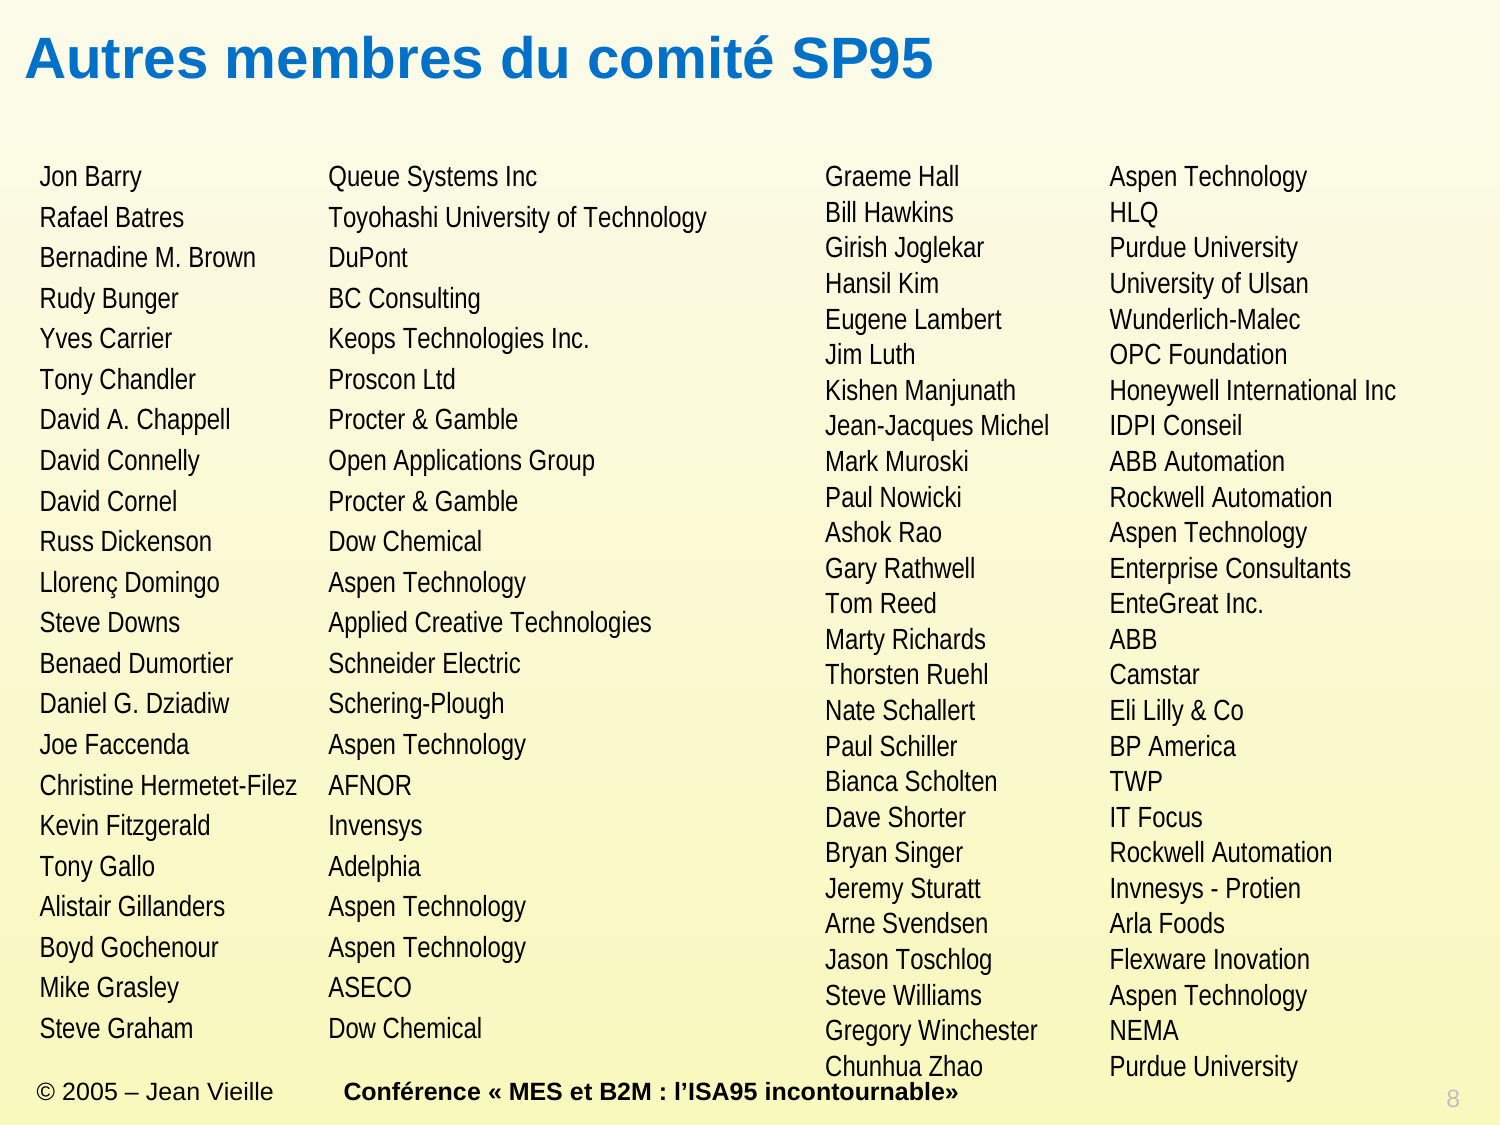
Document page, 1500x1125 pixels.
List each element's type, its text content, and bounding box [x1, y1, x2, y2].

text_box Purdue University [1094, 1039, 1500, 1075]
text_box Flexware Inovation [1094, 932, 1500, 968]
text_box Boyd Gochenour [24, 920, 313, 960]
text_box Eli Lilly & Co [1094, 683, 1500, 719]
text_box Daniel G. Dziadiw [24, 677, 313, 717]
text_box Bianca Scholten [810, 754, 1094, 790]
text_box ABB [1094, 612, 1500, 648]
text_box Hansil Kim [810, 256, 1094, 292]
text_box BP America [1094, 719, 1500, 754]
text_box Christine Hermetet-Filez [24, 758, 313, 798]
text_box Dave Shorter [810, 790, 1094, 825]
text_box Aspen Technology [313, 879, 725, 920]
text_box Steve Downs [24, 595, 313, 636]
text_box Bill Hawkins [810, 185, 1094, 221]
text_box Enterprise Consultants [1094, 541, 1500, 576]
text_box David A. Chappell [24, 393, 313, 433]
text_box Mark Muroski [810, 434, 1094, 470]
text_box Paul Nowicki [810, 470, 1094, 505]
text_box Llorenç Domingo [24, 555, 313, 595]
text_box Schering-Plough [313, 677, 725, 717]
text_box Jeremy Sturatt [810, 861, 1094, 897]
text_box IT Focus [1094, 790, 1500, 825]
text_box Invnesys - Protien [1094, 861, 1500, 897]
text_box Camstar [1094, 648, 1500, 683]
text_box Jim Luth [810, 327, 1094, 363]
text_box Bernadine M. Brown [24, 231, 313, 271]
text_box Mike Grasley [24, 960, 313, 1001]
text_box Wunderlich-Malec [1094, 292, 1500, 327]
text_box Rudy Bunger [24, 271, 313, 312]
text_box David Connelly [24, 433, 313, 474]
text_box Tony Chandler [24, 352, 313, 393]
text_box Thorsten Ruehl [810, 648, 1094, 683]
text_box Aspen Technology [1094, 505, 1500, 541]
text_box Purdue University [1094, 221, 1500, 256]
text_box Arne Svendsen [810, 897, 1094, 932]
text_box Toyohashi University of Technology [313, 190, 725, 231]
text_box NEMA [1113, 1024, 1121, 1039]
text_box Aspen Technology [313, 555, 725, 595]
text_box Gary Rathwell [810, 541, 1094, 576]
text_box Aspen Technology [313, 920, 725, 960]
text_box Rockwell Automation [1094, 825, 1500, 861]
text_box HLQ [1142, 204, 1154, 220]
text_box Invensys [313, 798, 725, 839]
text_box HLQ [1094, 185, 1500, 221]
text_box Joe Faccenda [24, 717, 313, 758]
text_box Arla Foods [1094, 897, 1500, 932]
text_box Keops Technologies Inc. [313, 312, 725, 352]
text_box Russ Dickenson [24, 514, 313, 555]
text_box Dow Chemical [313, 514, 725, 555]
text_box Gregory Winchester [810, 1003, 1094, 1039]
text_box HLQ [1113, 213, 1122, 221]
text_box Aspen Technology [1094, 968, 1500, 1003]
text_box Benaed Dumortier [24, 636, 313, 677]
text_box Dow Chemical [313, 1001, 725, 1042]
text_box NEMA [1094, 1003, 1500, 1039]
text_box Applied Creative Technologies [313, 595, 725, 636]
text_box Procter & Gamble [313, 474, 725, 514]
text_box Rockwell Automation [1094, 470, 1500, 505]
text_box Aspen Technology [1094, 149, 1500, 185]
text_box ABB Automation [1094, 434, 1500, 470]
text_box Bryan Singer [810, 825, 1094, 861]
text_box DuPont [313, 231, 725, 271]
text_box Yves Carrier [24, 312, 313, 352]
text_box Chunhua Zhao [810, 1039, 1094, 1075]
text_box Honeywell International Inc [1094, 363, 1500, 399]
text_box Jean-Jacques Michel [810, 399, 1094, 434]
text_box Girish Joglekar [810, 221, 1094, 256]
text_box TWP [1132, 775, 1139, 790]
text_box Queue Systems Inc [313, 149, 725, 190]
text_box Jon Barry [24, 149, 313, 190]
text_box University of Ulsan [1094, 256, 1500, 292]
text_box Jason Toschlog [810, 932, 1094, 968]
text_box Kevin Fitzgerald [24, 798, 313, 839]
text_box Schneider Electric [313, 636, 725, 677]
text_box Aspen Technology [313, 717, 725, 758]
text_box Procter & Gamble [313, 393, 725, 433]
text_box Steve Williams [810, 968, 1094, 1003]
text_box Tony Gallo [24, 839, 313, 879]
text_box Kishen Manjunath [810, 363, 1094, 399]
text_box Proscon Ltd [313, 352, 725, 393]
text_box ASECO [313, 960, 725, 1001]
text_box AFNOR [313, 758, 725, 798]
text_box Graeme Hall [810, 149, 1094, 185]
text_box Nate Schallert [810, 683, 1094, 719]
text_box EnteGreat Inc. [1094, 576, 1500, 612]
text_box Adelphia [313, 839, 725, 879]
text_box Open Applications Group [313, 433, 725, 474]
text_box TWP [1151, 773, 1159, 781]
text_box TWP [1094, 754, 1500, 790]
text_box BC Consulting [313, 271, 725, 312]
text_box Eugene Lambert [810, 292, 1094, 327]
text_box OPC Foundation [1094, 327, 1500, 363]
text_box Steve Graham [24, 1001, 313, 1042]
text_box IDPI Conseil [1094, 399, 1500, 434]
text_box Alistair Gillanders [24, 879, 313, 920]
text_box David Cornel [24, 474, 313, 514]
text_box Ashok Rao [810, 505, 1094, 541]
title Autres membres du comité SP95 [9, 12, 1476, 151]
text_box Marty Richards [810, 612, 1094, 648]
text_box Rafael Batres [24, 190, 313, 231]
text_box Paul Schiller [810, 719, 1094, 754]
text_box Tom Reed [810, 576, 1094, 612]
